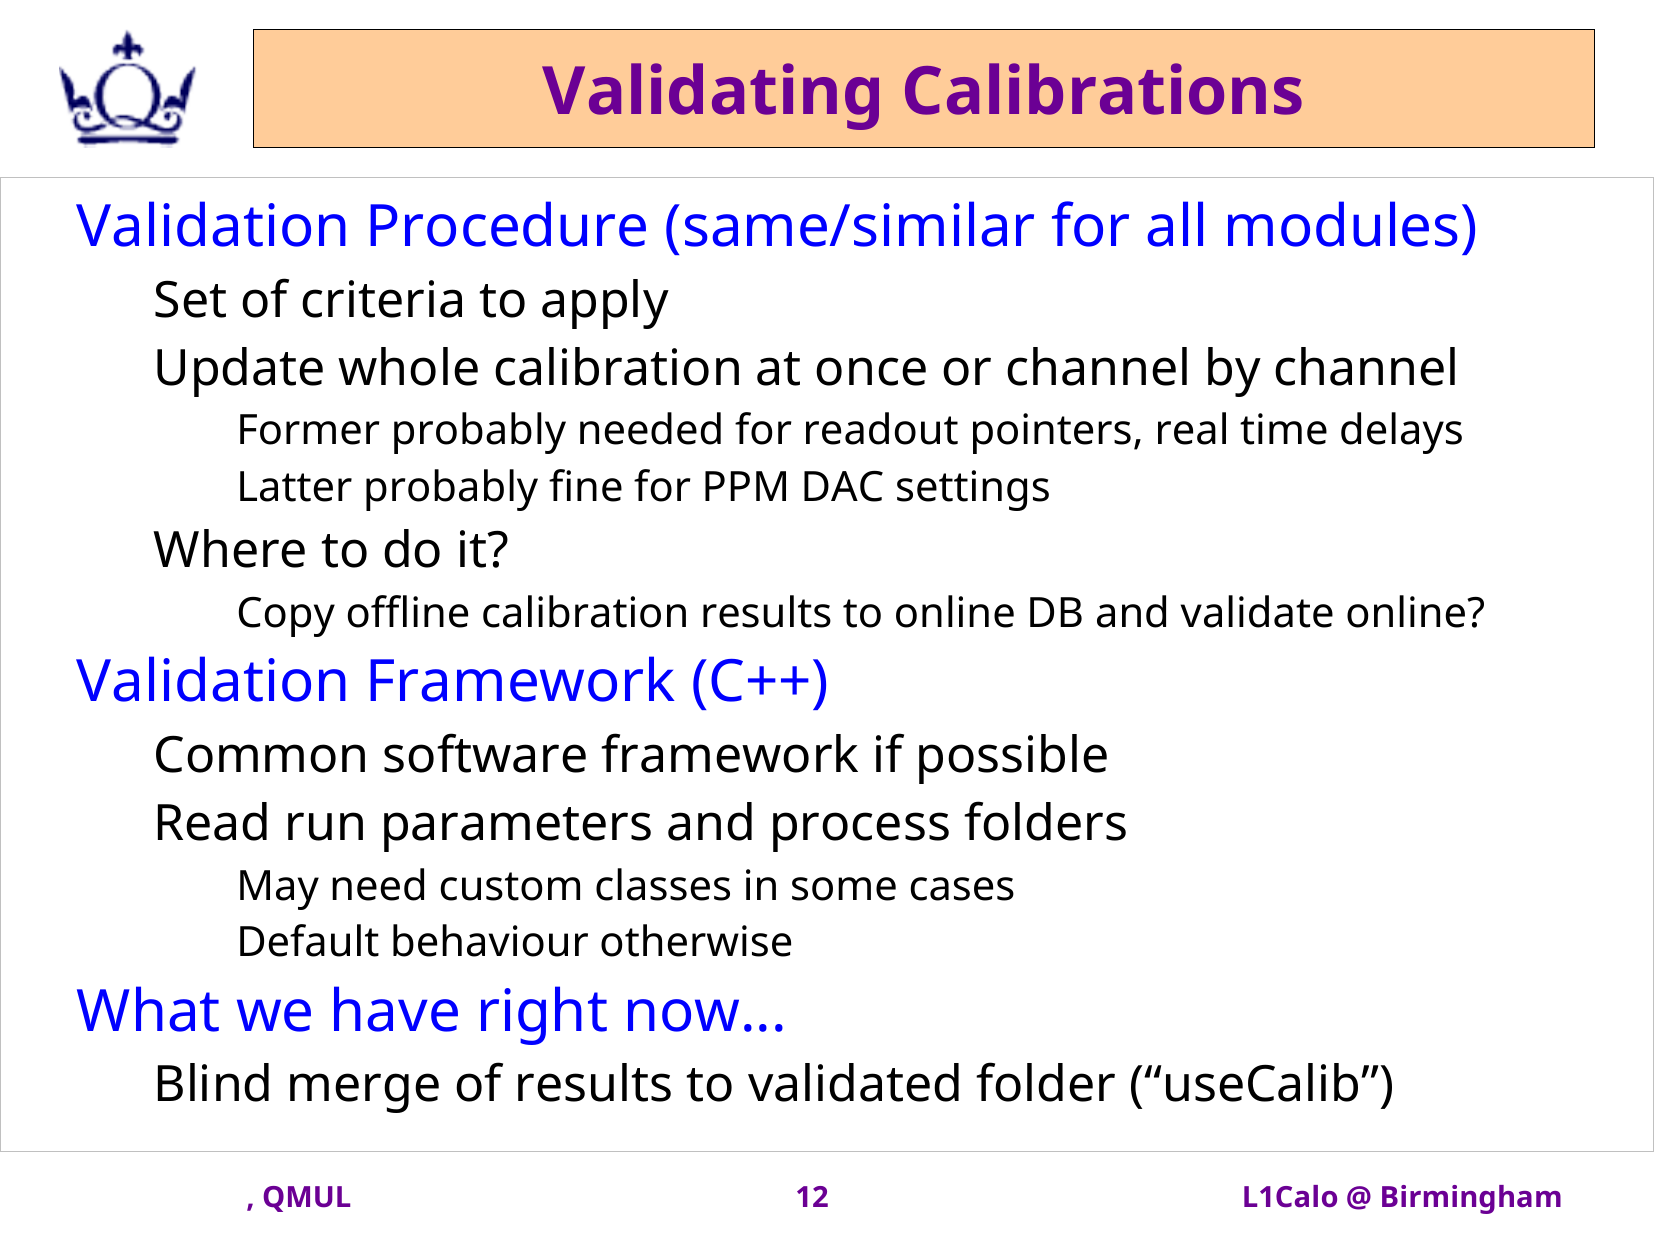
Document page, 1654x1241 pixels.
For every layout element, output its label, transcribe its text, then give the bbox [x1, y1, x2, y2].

list Validation Procedure (same/similar for all modules) Set of criteria to apply Update whole calibration at once or channel by channel Former probably needed for readout pointers, real time delays Latter probably fine for PPM DAC settings Where to do it? Copy offline calibration results to online DB and validate online? Validation Framework (C++) Common software framework if possible Read run parameters and process folders May need custom classes in some cases Default behaviour otherwise What we have right now... Blind merge of results to validated folder (“useCalib”) [59, 184, 1603, 1137]
picture [59, 29, 200, 148]
title Validating Calibrations [253, 29, 1595, 148]
